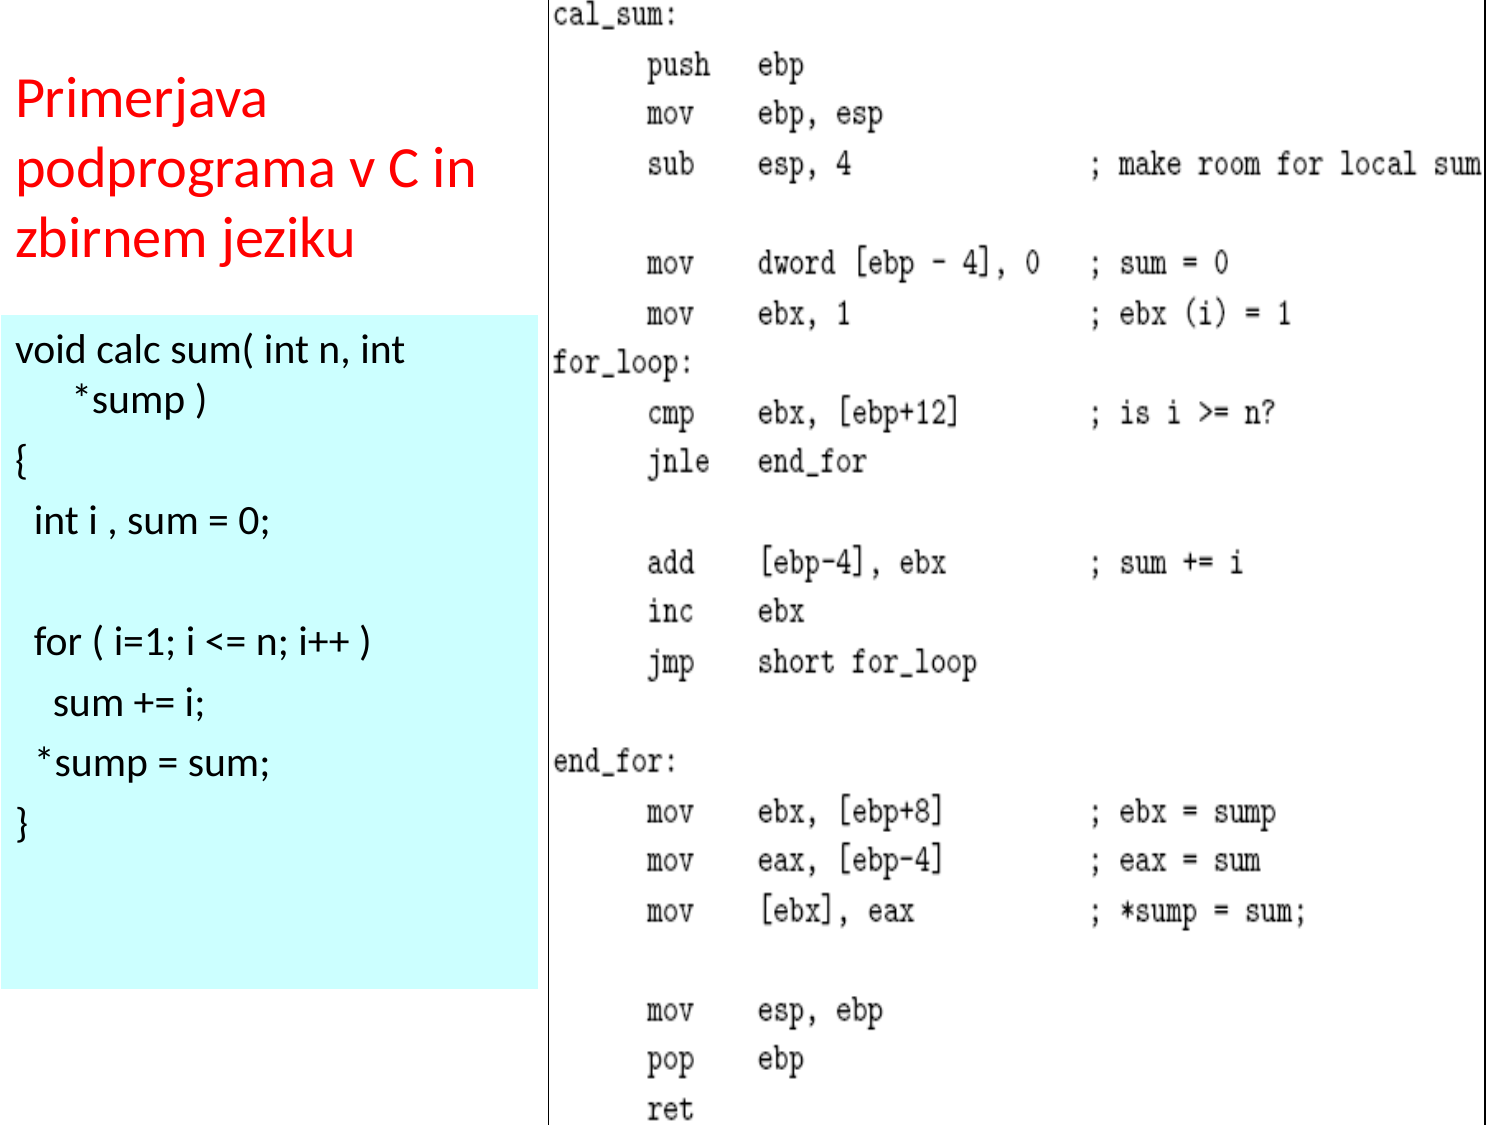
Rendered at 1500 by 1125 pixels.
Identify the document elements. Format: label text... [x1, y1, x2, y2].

text_box [549, 0, 1485, 1125]
title Primerjava podprograma v C in zbirnem jeziku [0, 51, 516, 277]
list void calc sum( int n, int *sump ) { int i , sum = 0; for ( i=1; i <= n; i++ ) sum += i; *sump = sum; } [0, 314, 540, 990]
